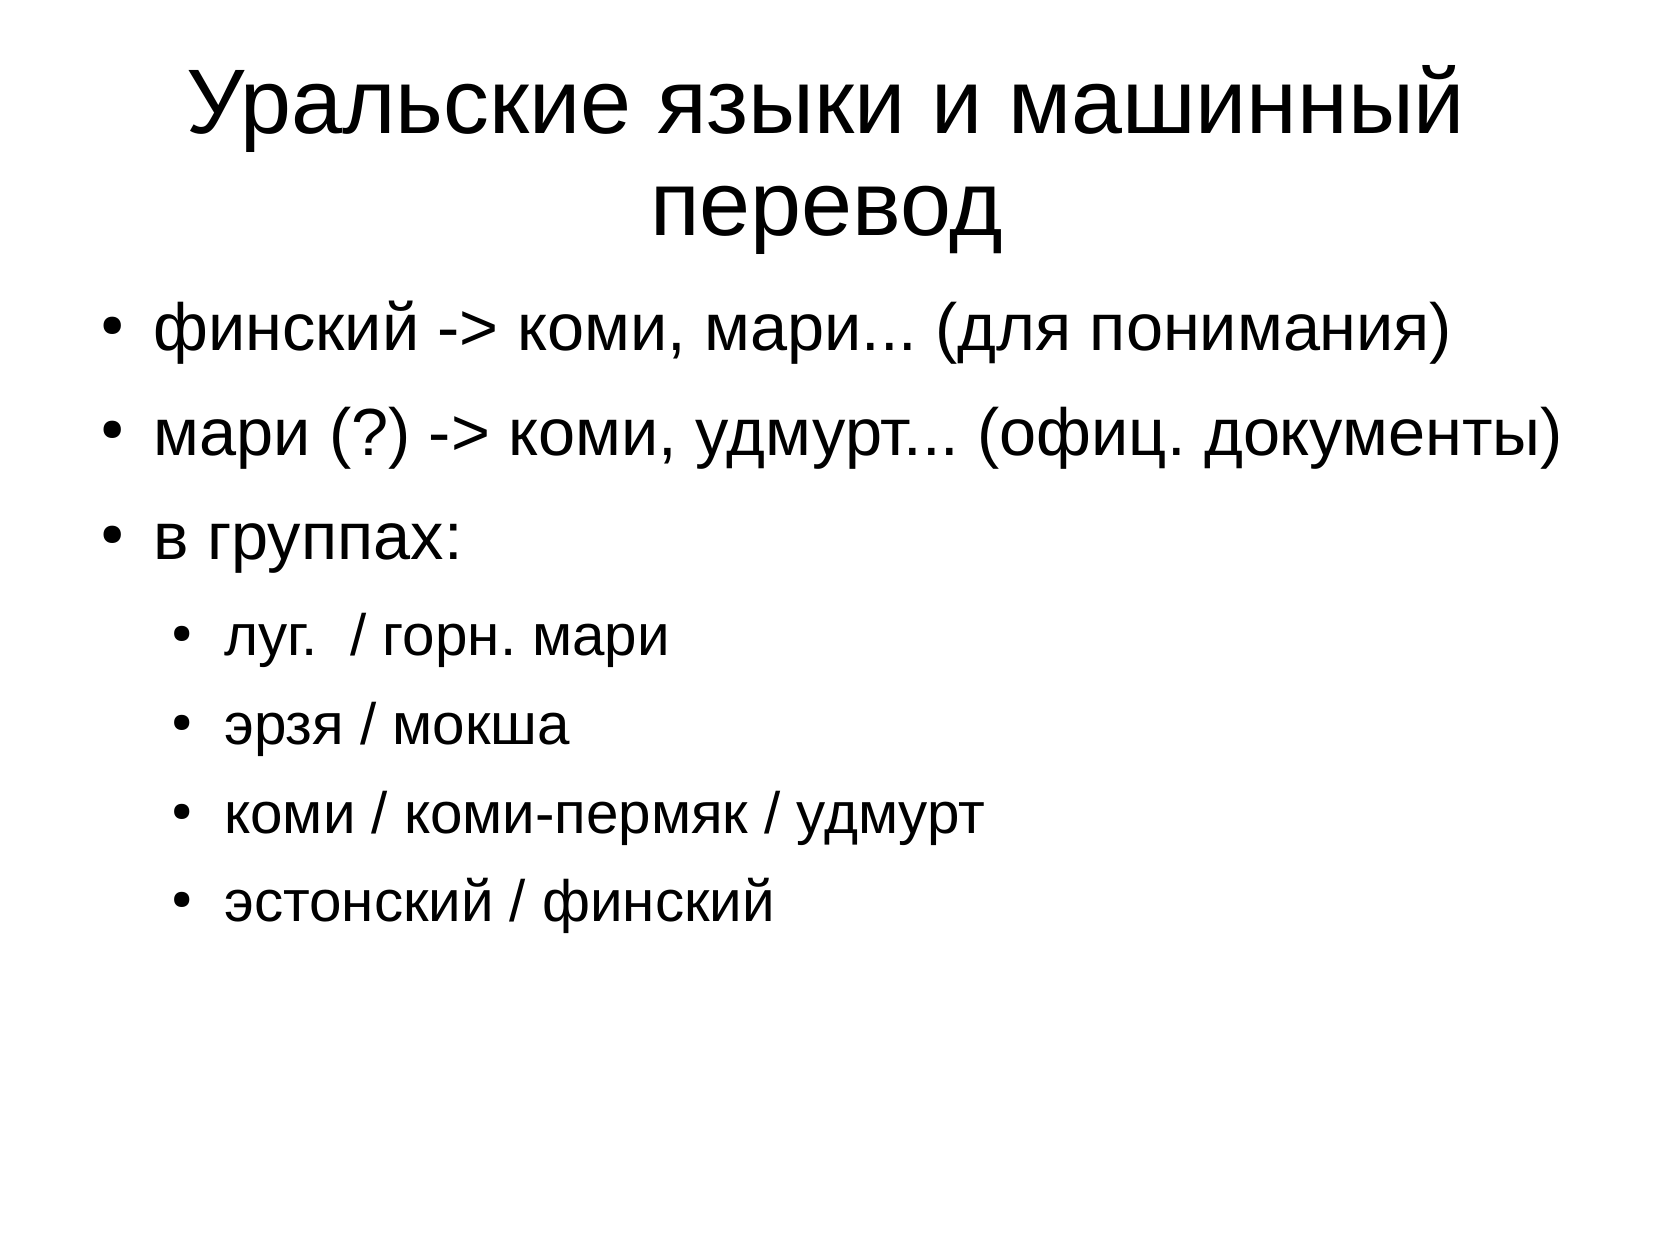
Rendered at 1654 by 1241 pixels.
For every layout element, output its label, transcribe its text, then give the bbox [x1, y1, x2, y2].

list финский -> коми, мари... (для понимания) мари (?) -> коми, удмурт... (офиц. документы) в группах: луг. / горн. мари эрзя / мокша коми / коми-пермяк / удмурт эстонский / финский [82, 290, 1571, 1109]
title Уральские языки и машинный перевод [82, 49, 1571, 257]
